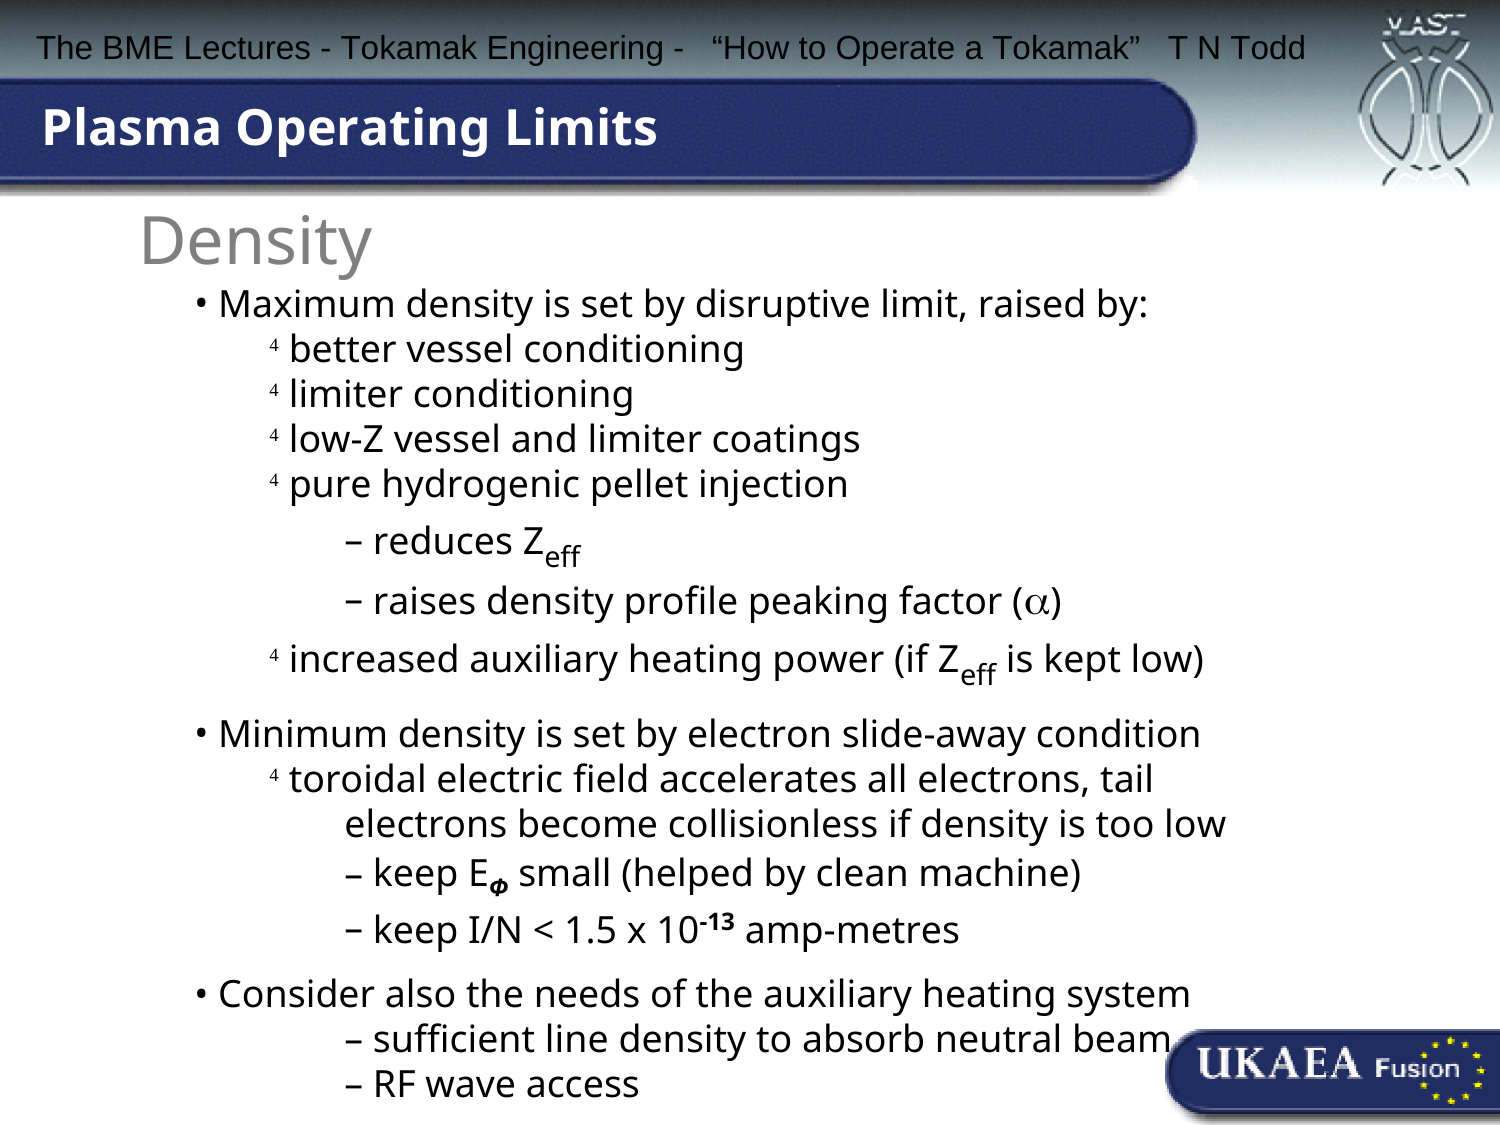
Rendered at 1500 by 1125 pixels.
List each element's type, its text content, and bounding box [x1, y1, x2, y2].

picture [0, 0, 1500, 202]
text_box Maximum density is set by disruptive limit, raised by: better vessel conditioning limiter conditioning low-Z vessel and limiter coatings pure hydrogenic pellet injection reduces Zeff raises density profile peaking factor () increased auxiliary heating power (if Zeff is kept low) Minimum density is set by electron slide-away condition toroidal electric field accelerates all electrons, tail electrons become collisionless if density is too low keep EΦ small (helped by clean machine) keep I/N < 1.5 x 10-13 amp-metres Consider also the needs of the auxiliary heating system sufficient line density to absorb neutral beam RF wave access [179, 271, 1275, 1114]
text_box Plasma Operating Limits [26, 88, 674, 164]
text_box Density [123, 190, 389, 286]
picture [1165, 1029, 1500, 1125]
text_box The BME Lectures - Tokamak Engineering - “How to Operate a Tokamak” T N Todd [0, 18, 1323, 60]
